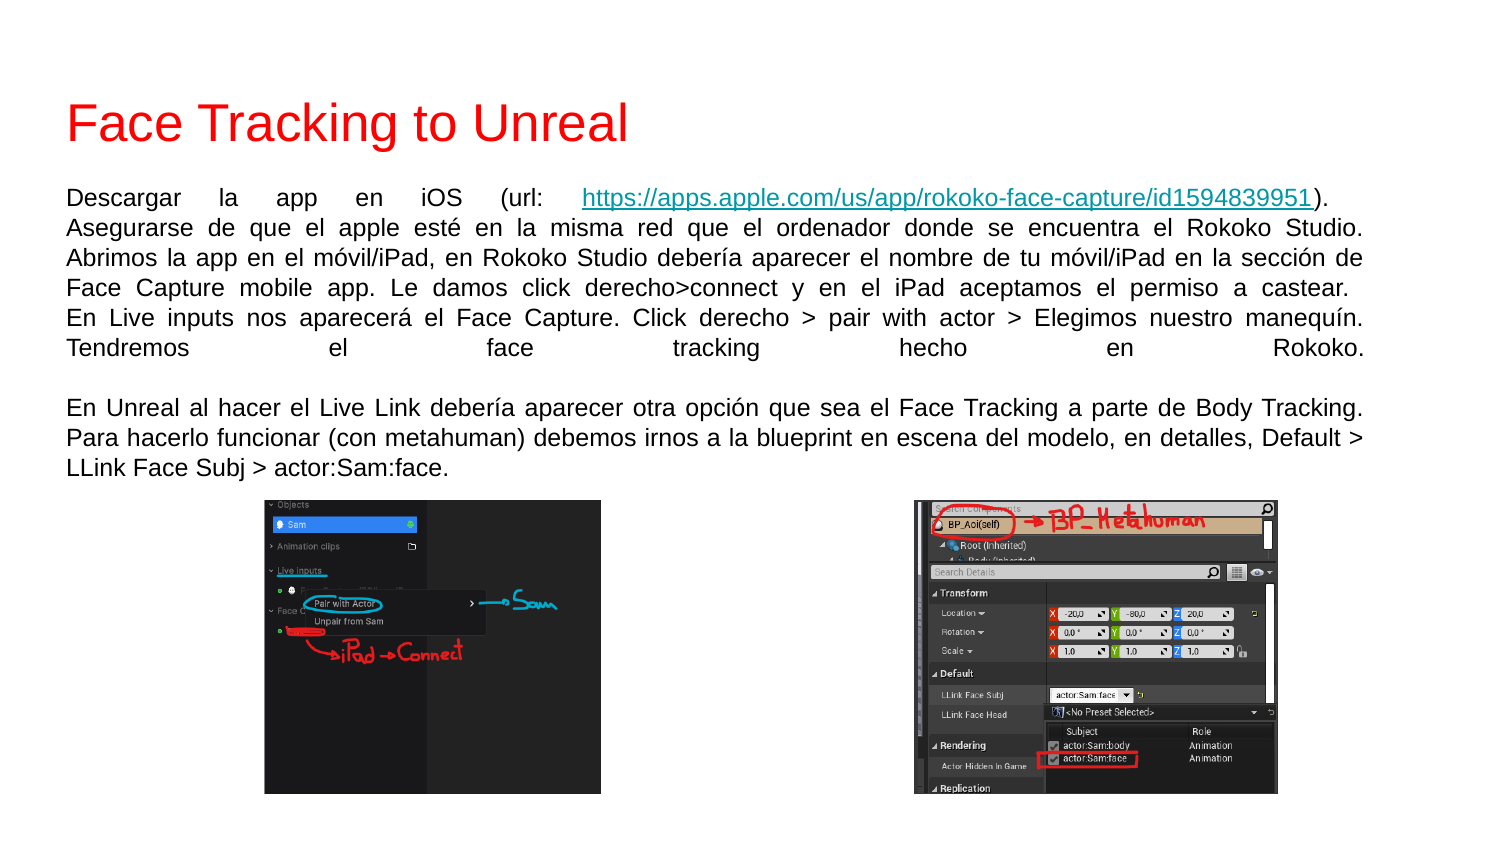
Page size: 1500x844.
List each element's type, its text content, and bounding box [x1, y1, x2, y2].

text_box Descargar la app en iOS (url: https://apps.apple.com/us/app/rokoko-face-capture/id1594839951). Asegurarse de que el apple esté en la misma red que el ordenador donde se encuentra el Rokoko Studio. Abrimos la app en el móvil/iPad, en Rokoko Studio debería aparecer el nombre de tu móvil/iPad en la sección de Face Capture mobile app. Le damos click derecho>connect y en el iPad aceptamos el permiso a castear. En Live inputs nos aparecerá el Face Capture. Click derecho > pair with actor > Elegimos nuestro manequín. Tendremos el face tracking hecho en Rokoko. En Unreal al hacer el Live Link debería aparecer otra opción que sea el Face Tracking a parte de Body Tracking. Para hacerlo funcionar (con metahuman) debemos irnos a la blueprint en escena del modelo, en detalles, Default > LLink Face Subj > actor:Sam:face. [51, 166, 1382, 497]
title Face Tracking to Unreal [51, 72, 1449, 167]
picture [264, 500, 601, 794]
picture [914, 500, 1278, 794]
